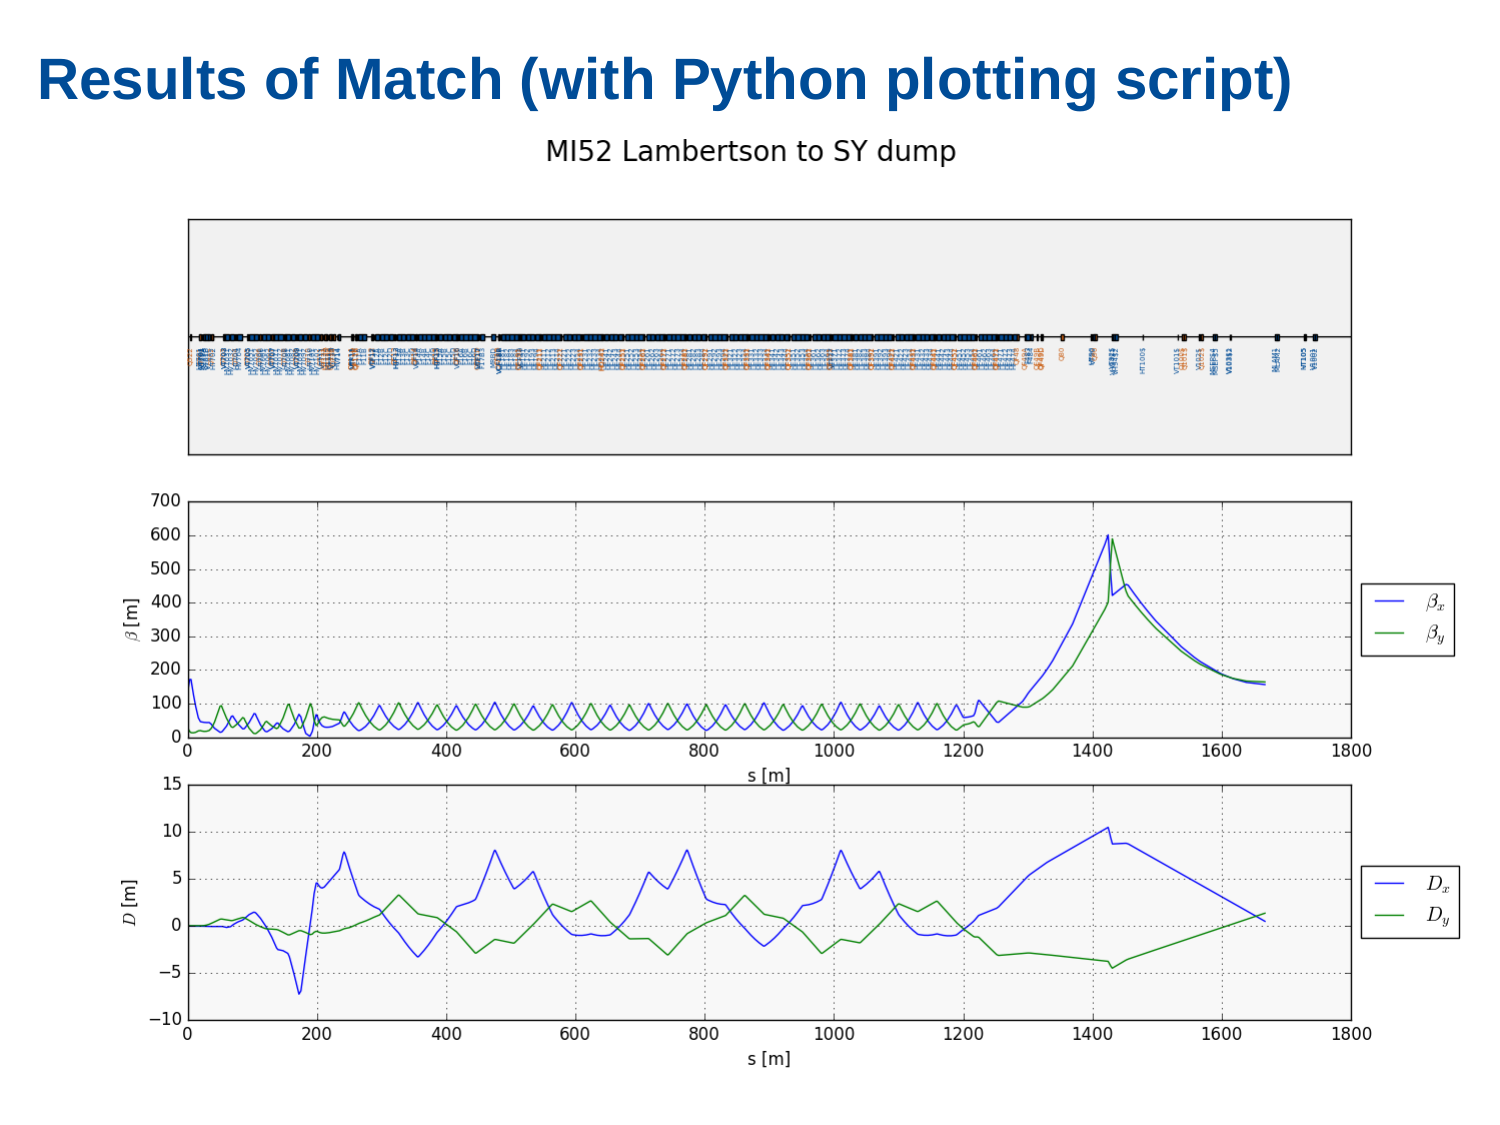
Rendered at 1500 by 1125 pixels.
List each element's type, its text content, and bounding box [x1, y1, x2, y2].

title Results of Match (with Python plotting script) [37, 41, 1463, 112]
picture [0, 119, 1500, 1120]
